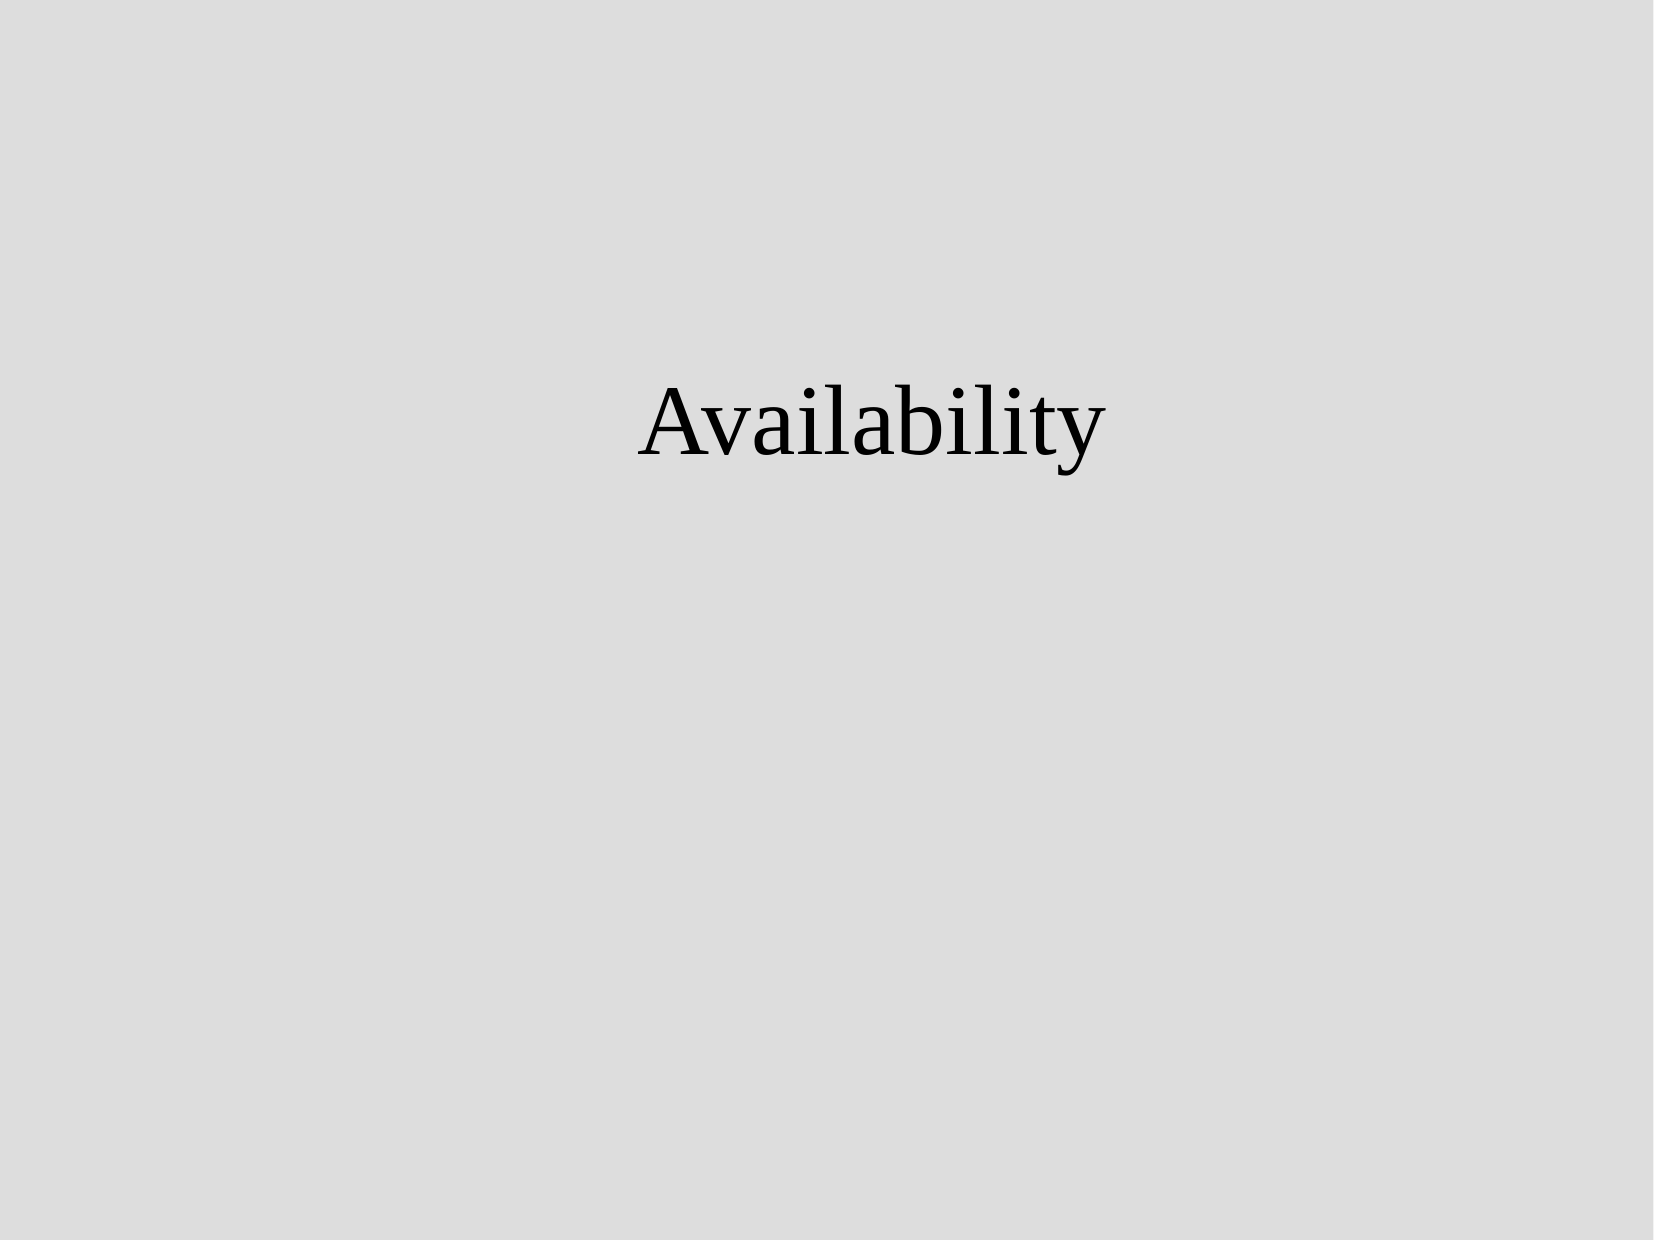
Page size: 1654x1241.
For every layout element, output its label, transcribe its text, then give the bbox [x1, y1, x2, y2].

subtitle [82, 49, 1571, 1010]
text_box Availability [271, 357, 1473, 484]
